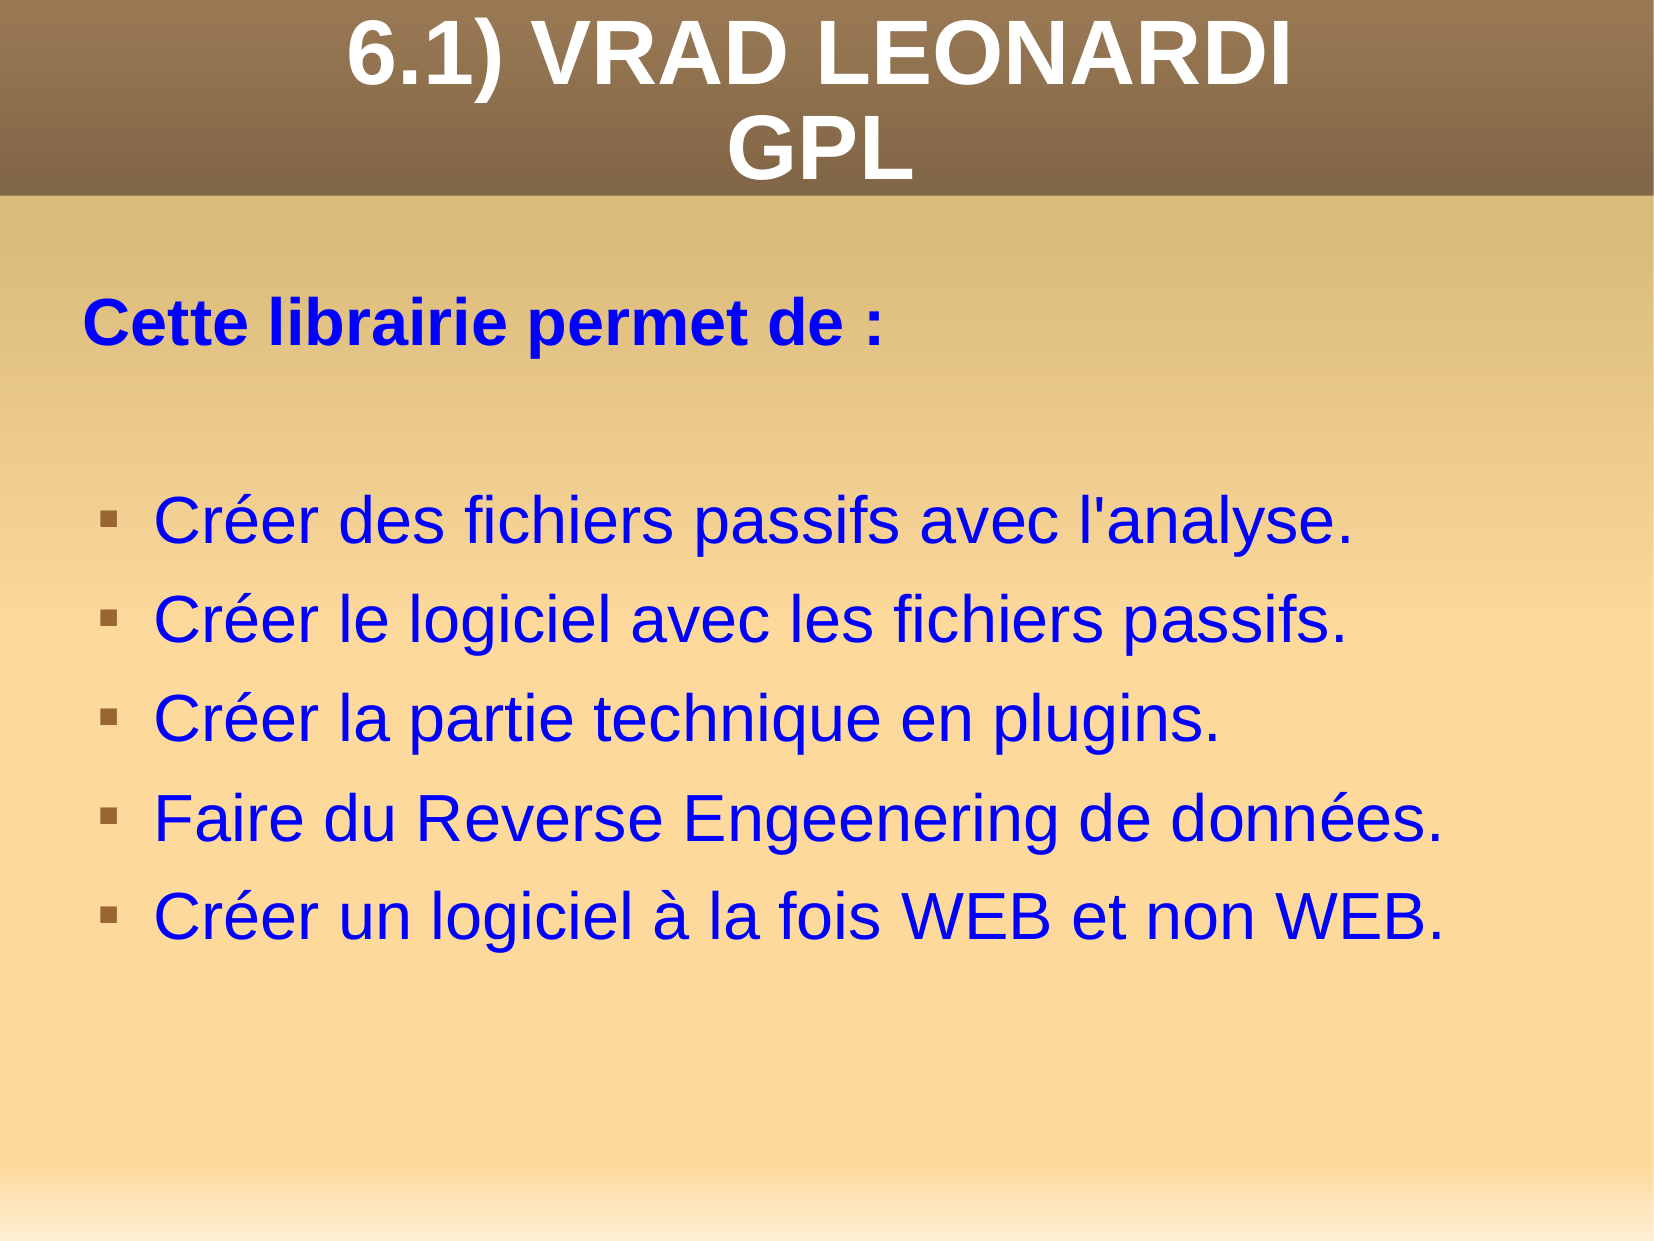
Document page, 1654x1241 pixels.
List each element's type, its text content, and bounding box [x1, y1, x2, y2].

title 6.1) VRAD LEONARDI GPL [76, 4, 1565, 203]
list Cette librairie permet de : Créer des fichiers passifs avec l'analyse. Créer le logiciel avec les fichiers passifs. Créer la partie technique en plugins. Faire du Reverse Engeenering de données. Créer un logiciel à la fois WEB et non WEB. [82, 290, 1571, 1094]
picture [0, 0, 1654, 1241]
